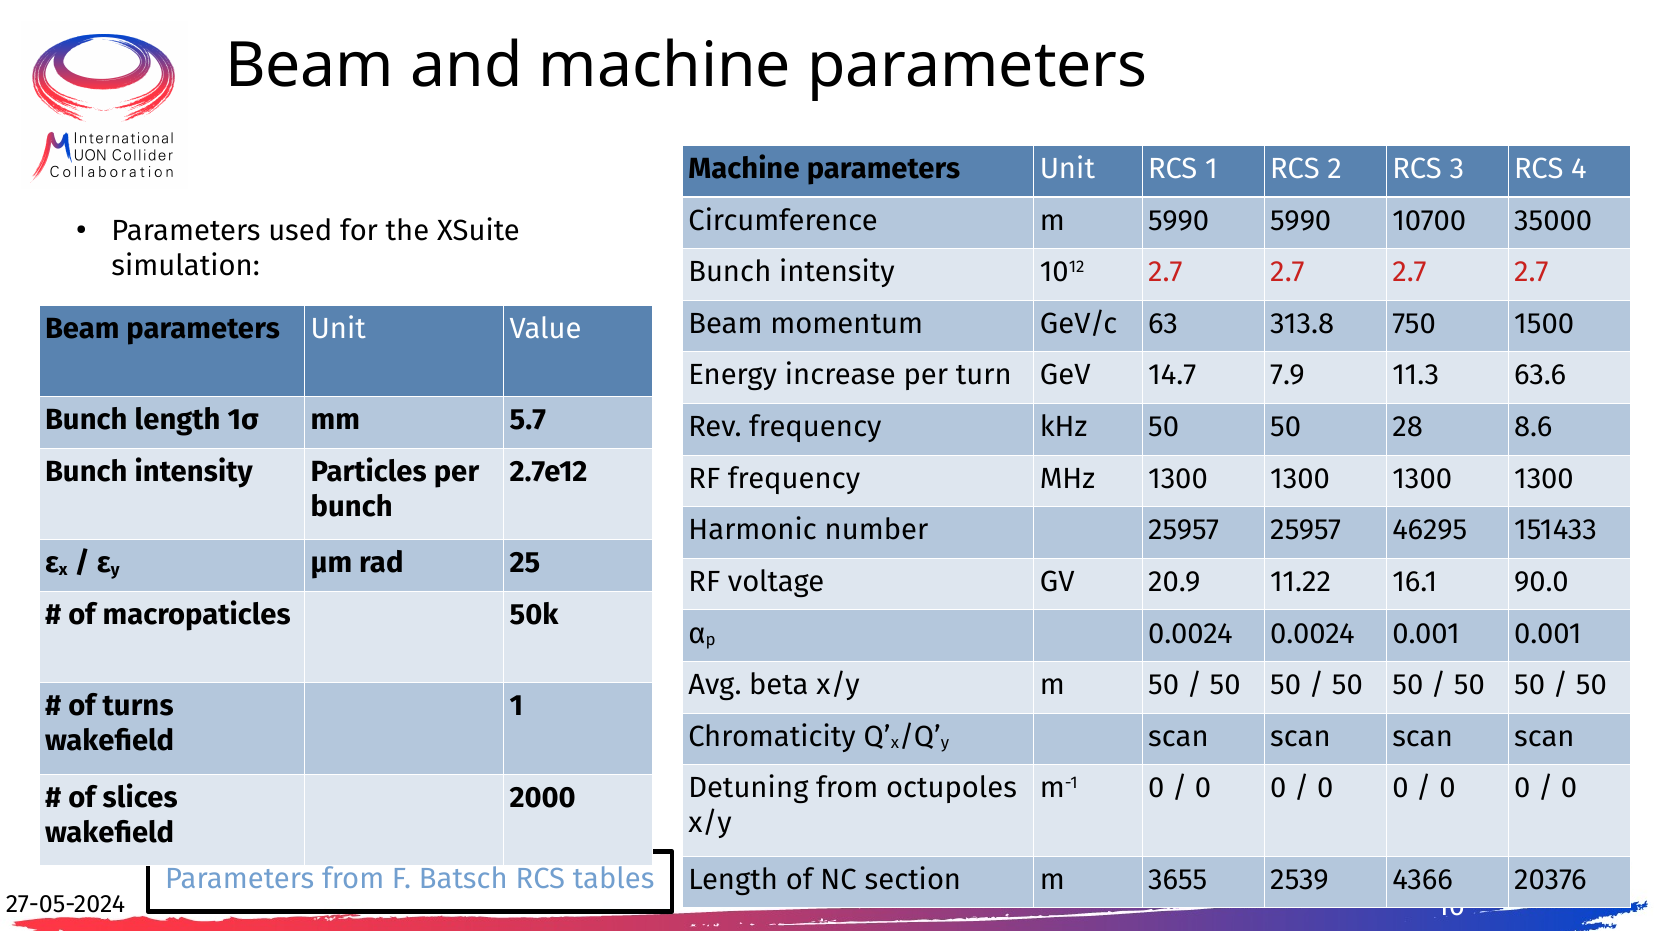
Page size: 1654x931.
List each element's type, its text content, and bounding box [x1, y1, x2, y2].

table_cell 25957 [1143, 507, 1264, 558]
table_cell 28 [1387, 404, 1508, 455]
table_cell GV [1034, 559, 1142, 609]
table_cell 2.7 [1143, 249, 1264, 300]
table_cell 0.0024 [1143, 610, 1264, 661]
table_cell 151433 [1509, 507, 1630, 558]
table_cell Bunch intensity [40, 449, 304, 539]
table_cell 0 / 0 [1143, 765, 1264, 856]
table_cell 0 / 0 [1265, 765, 1386, 856]
table_cell 2.7 [1265, 249, 1386, 300]
table_cell 50 / 50 [1143, 662, 1264, 713]
table_cell Rev. frequency [683, 404, 1033, 455]
table_cell [305, 775, 503, 865]
picture [0, 848, 1654, 931]
table_cell 0 / 0 [1509, 765, 1630, 856]
text_box Parameters from F. Batsch RCS tables [147, 851, 673, 907]
table_cell 50 / 50 [1265, 662, 1386, 713]
table_cell 1300 [1387, 456, 1508, 506]
table_cell 1300 [1509, 456, 1630, 506]
table_header Machine parameters [683, 146, 1033, 196]
table_cell # of macropaticles [40, 592, 304, 682]
table_cell 2539 [1265, 857, 1386, 907]
table_cell RF voltage [683, 559, 1033, 609]
table_cell Chromaticity Q’x/Q’y [683, 714, 1033, 764]
table_cell scan [1265, 714, 1386, 764]
text_box Parameters used for the XSuite simulation: [61, 205, 602, 291]
table_cell 10700 [1387, 198, 1508, 248]
table_header Unit [1034, 146, 1142, 196]
table_cell 1300 [1265, 456, 1386, 506]
table_cell 8.6 [1509, 404, 1630, 455]
table_cell 50 [1143, 404, 1264, 455]
table_cell 25957 [1265, 507, 1386, 558]
table_cell Bunch length 1σ [40, 397, 304, 448]
table_cell Bunch intensity [683, 249, 1033, 300]
table_cell 20376 [1509, 857, 1630, 907]
table_cell 0.001 [1509, 610, 1630, 661]
table_cell m [1034, 662, 1142, 713]
table_cell MHz [1034, 456, 1142, 506]
table_cell scan [1509, 714, 1630, 764]
table_cell kHz [1034, 404, 1142, 455]
table_cell 50 [1265, 404, 1386, 455]
table_cell [1034, 507, 1142, 558]
table_header Unit [305, 306, 503, 396]
table_cell 0 / 0 [1387, 765, 1508, 856]
table_cell 20.9 [1143, 559, 1264, 609]
table_cell 5990 [1143, 198, 1264, 248]
table_cell 90.0 [1509, 559, 1630, 609]
table_header RCS 2 [1265, 146, 1386, 196]
table_cell mm [305, 397, 503, 448]
table_cell [1034, 610, 1142, 661]
table_cell Detuning from octupoles x/y [683, 765, 1033, 856]
table_cell # of slices wakefield [40, 775, 304, 865]
table_cell 1012 [1034, 249, 1142, 300]
table_cell 14.7 [1143, 352, 1264, 403]
table_cell 2.7e12 [504, 449, 652, 539]
table_cell 5990 [1265, 198, 1386, 248]
title Beam and machine parameters [225, 19, 1571, 181]
table_cell 750 [1387, 301, 1508, 351]
table_cell 3655 [1143, 857, 1264, 907]
table_cell Circumference [683, 198, 1033, 248]
table_cell 2.7 [1509, 249, 1630, 300]
table_cell Energy increase per turn [683, 352, 1033, 403]
table_cell 1500 [1509, 301, 1630, 351]
table_cell 63.6 [1509, 352, 1630, 403]
table_cell [305, 592, 503, 682]
table_cell αp [683, 610, 1033, 661]
table_cell m [1034, 198, 1142, 248]
table_cell 0.0024 [1265, 610, 1386, 661]
table_header RCS 1 [1143, 146, 1264, 196]
table_cell GeV/c [1034, 301, 1142, 351]
table_cell Length of NC section [683, 857, 1033, 907]
table_cell scan [1387, 714, 1508, 764]
table_cell 35000 [1509, 198, 1630, 248]
table_cell [305, 683, 503, 774]
table_cell Beam momentum [683, 301, 1033, 351]
table_cell [1034, 714, 1142, 764]
table_cell εx / εy [40, 540, 304, 591]
table_cell 0.001 [1387, 610, 1508, 661]
table_cell 313.8 [1265, 301, 1386, 351]
table_header Beam parameters [40, 306, 304, 396]
table_header RCS 4 [1509, 146, 1630, 196]
table_cell 50 / 50 [1509, 662, 1630, 713]
table_cell μm rad [305, 540, 503, 591]
table_cell 25 [504, 540, 652, 591]
table_cell 50 / 50 [1387, 662, 1508, 713]
table_header Value [504, 306, 652, 396]
table_cell 11.3 [1387, 352, 1508, 403]
table_cell 7.9 [1265, 352, 1386, 403]
table_cell Avg. beta x/y [683, 662, 1033, 713]
table_cell 2000 [504, 775, 652, 865]
table_cell 2.7 [1387, 249, 1508, 300]
picture [1452, 908, 1460, 913]
table_cell 11.22 [1265, 559, 1386, 609]
table_cell Harmonic number [683, 507, 1033, 558]
table_cell 1300 [1143, 456, 1264, 506]
table_cell Particles per bunch [305, 449, 503, 539]
table_header RCS 3 [1387, 146, 1508, 196]
table_cell 46295 [1387, 507, 1508, 558]
table_cell 63 [1143, 301, 1264, 351]
table_cell m [1034, 857, 1142, 907]
table_cell 16.1 [1387, 559, 1508, 609]
table_cell 1 [504, 683, 652, 774]
picture [21, 21, 188, 189]
table_cell GeV [1034, 352, 1142, 403]
table_cell m-1 [1034, 765, 1142, 856]
table_cell 5.7 [504, 397, 652, 448]
table_cell # of turns wakefield [40, 683, 304, 774]
table_cell 50k [504, 592, 652, 682]
table_cell 4366 [1387, 857, 1508, 907]
table_cell scan [1143, 714, 1264, 764]
table_cell RF frequency [683, 456, 1033, 506]
